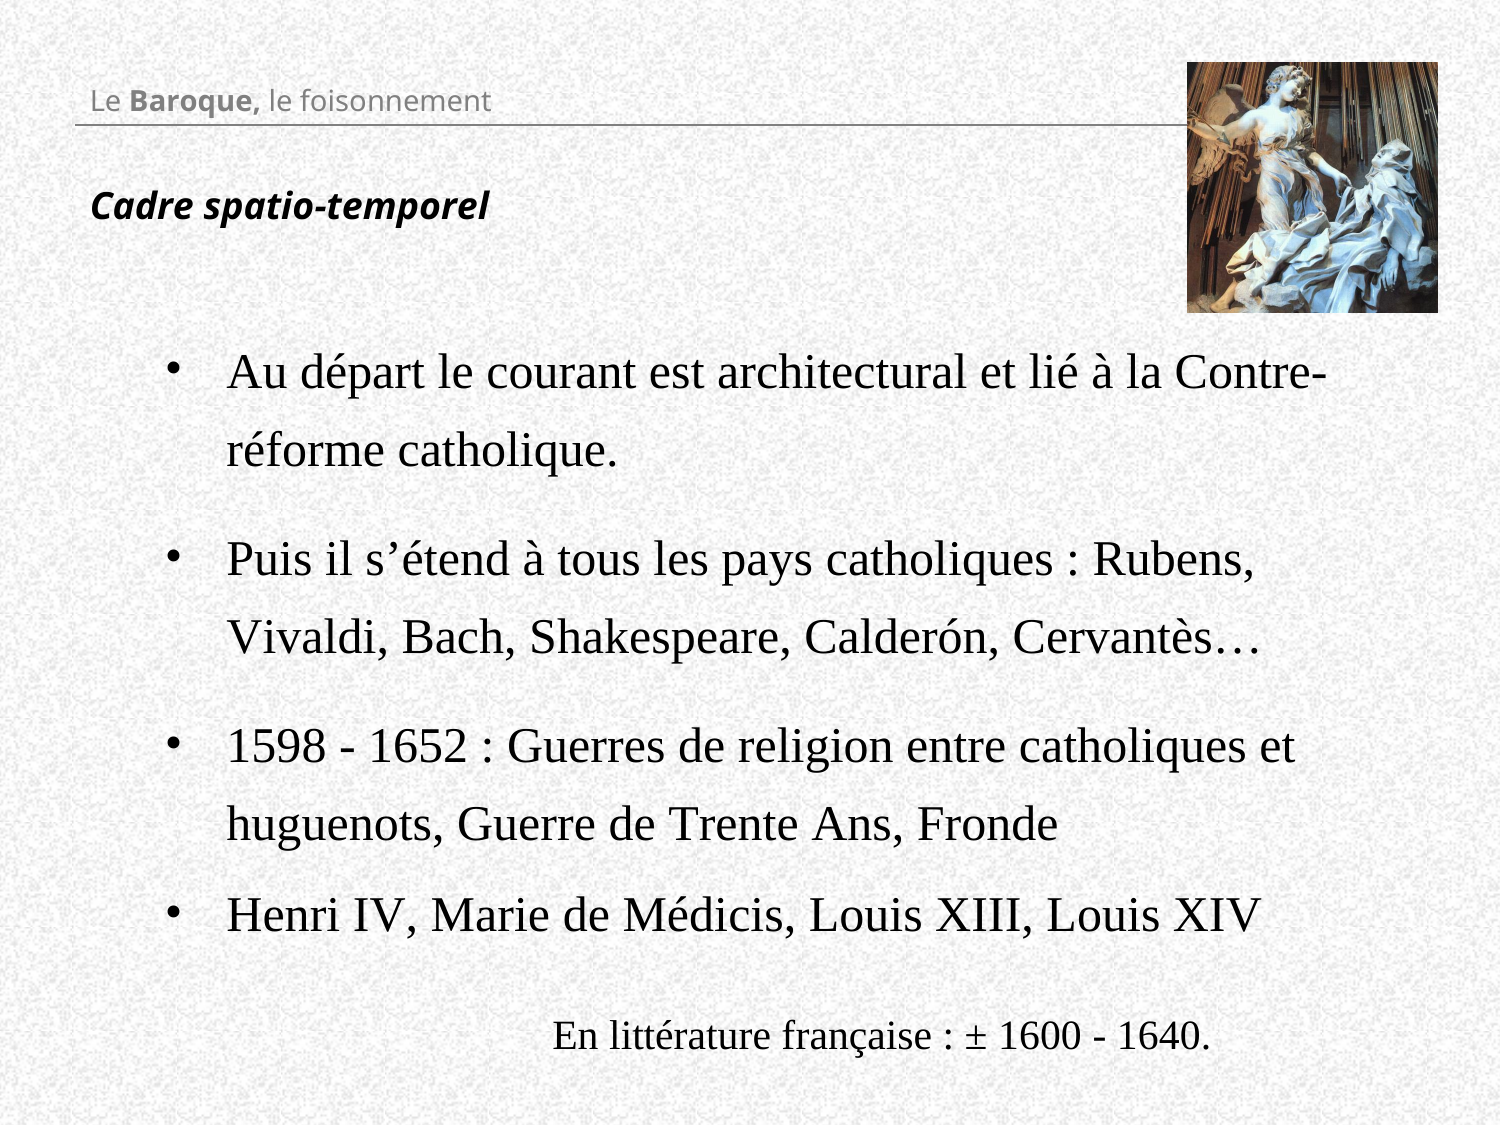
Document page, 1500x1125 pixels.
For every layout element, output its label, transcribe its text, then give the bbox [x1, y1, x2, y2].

text_box Cadre spatio-temporel [75, 174, 613, 236]
text_box Le Baroque, le foisonnement [74, 74, 1187, 126]
picture [0, 0, 1500, 1125]
text_box En littérature française : ± 1600 - 1640. [537, 999, 1401, 1066]
text_box Au départ le courant est architectural et lié à la Contre-réforme catholique. Puis il s’étend à tous les pays catholiques : Rubens, Vivaldi, Bach, Shakespeare, Calderón, Cervantès… 1598 - 1652 : Guerres de religion entre catholiques et huguenots, Guerre de Trente Ans, Fronde Henri IV, Marie de Médicis, Louis XIII, Louis XIV [150, 312, 1426, 950]
